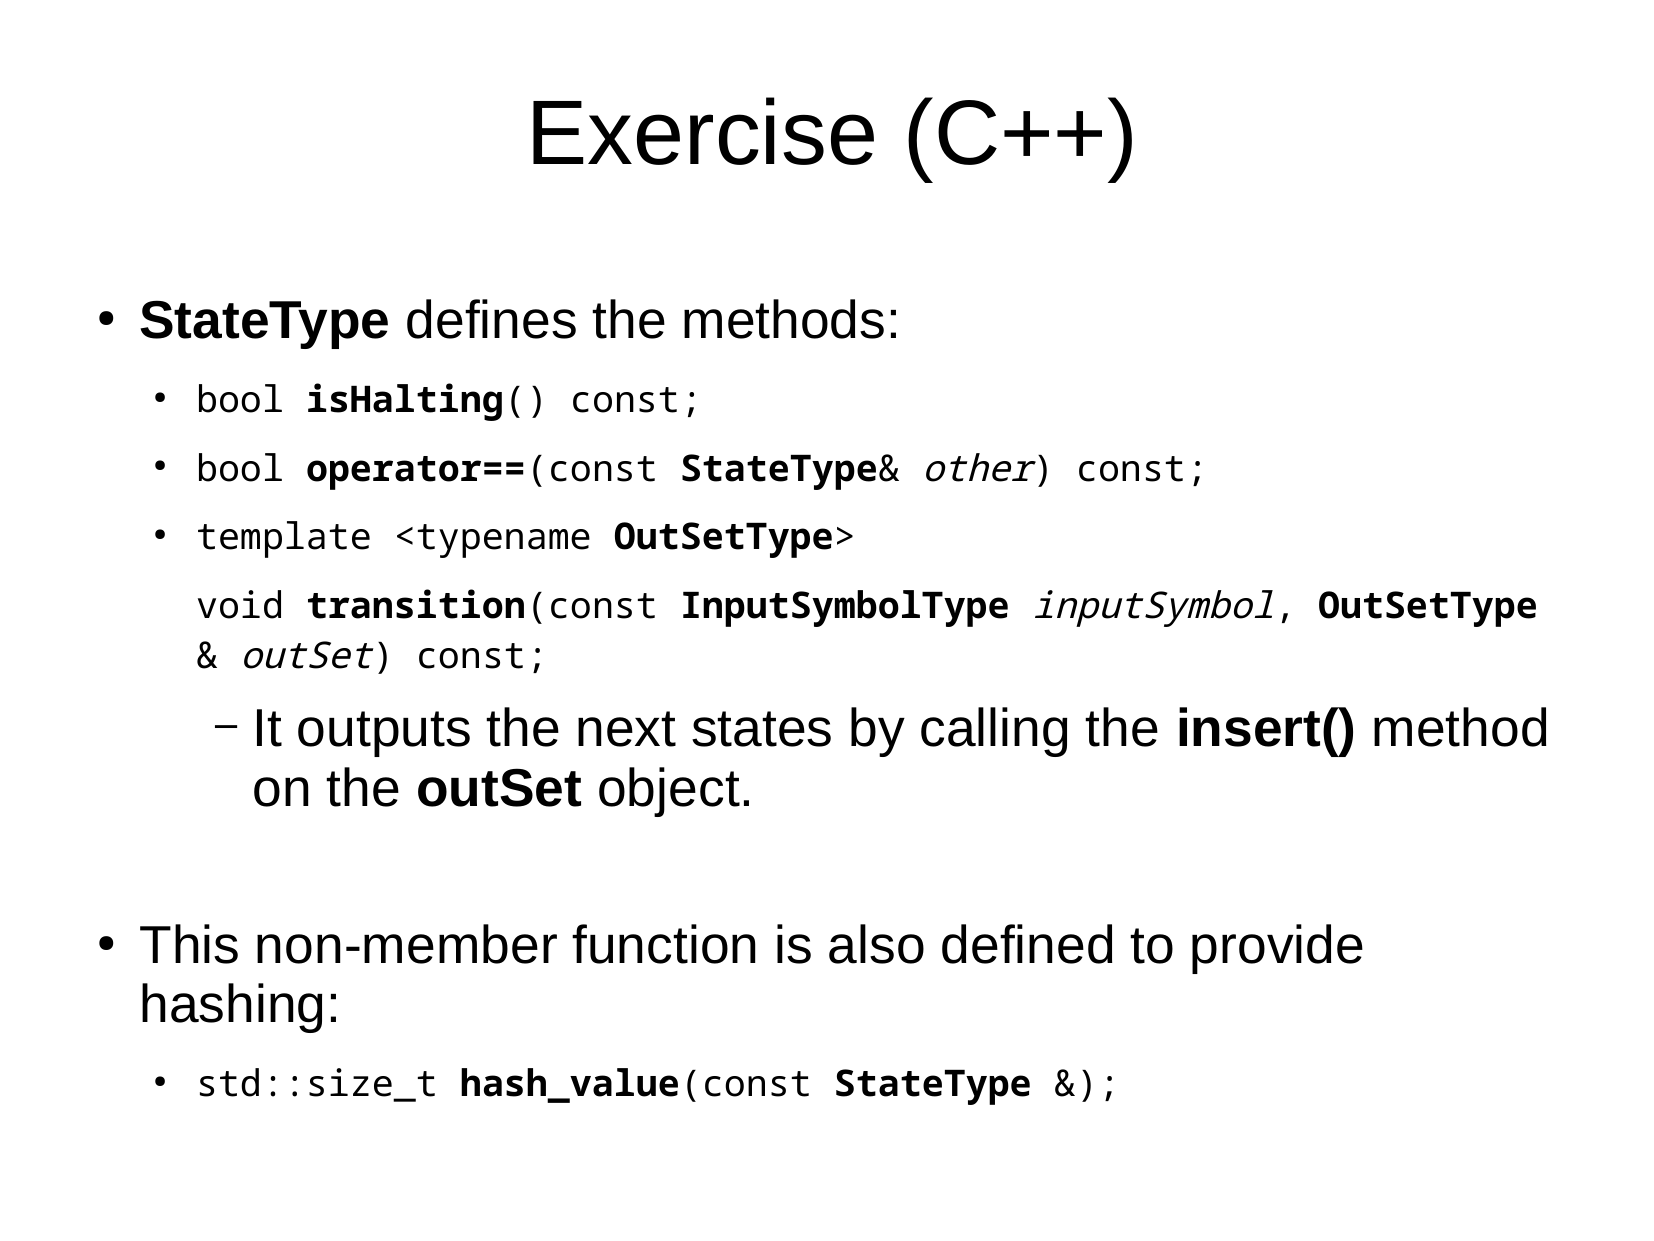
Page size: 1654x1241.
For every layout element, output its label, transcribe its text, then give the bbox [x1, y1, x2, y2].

list StateType defines the methods: bool isHalting() const; bool operator==(const StateType& other) const; template <typename OutSetType> void transition(const InputSymbolType inputSymbol, OutSetType & outSet) const; It outputs the next states by calling the insert() method on the outSet object. This non-member function is also defined to provide hashing: std::size_t hash_value(const StateType &); [82, 290, 1571, 1109]
title Exercise (C++) [88, 29, 1577, 237]
